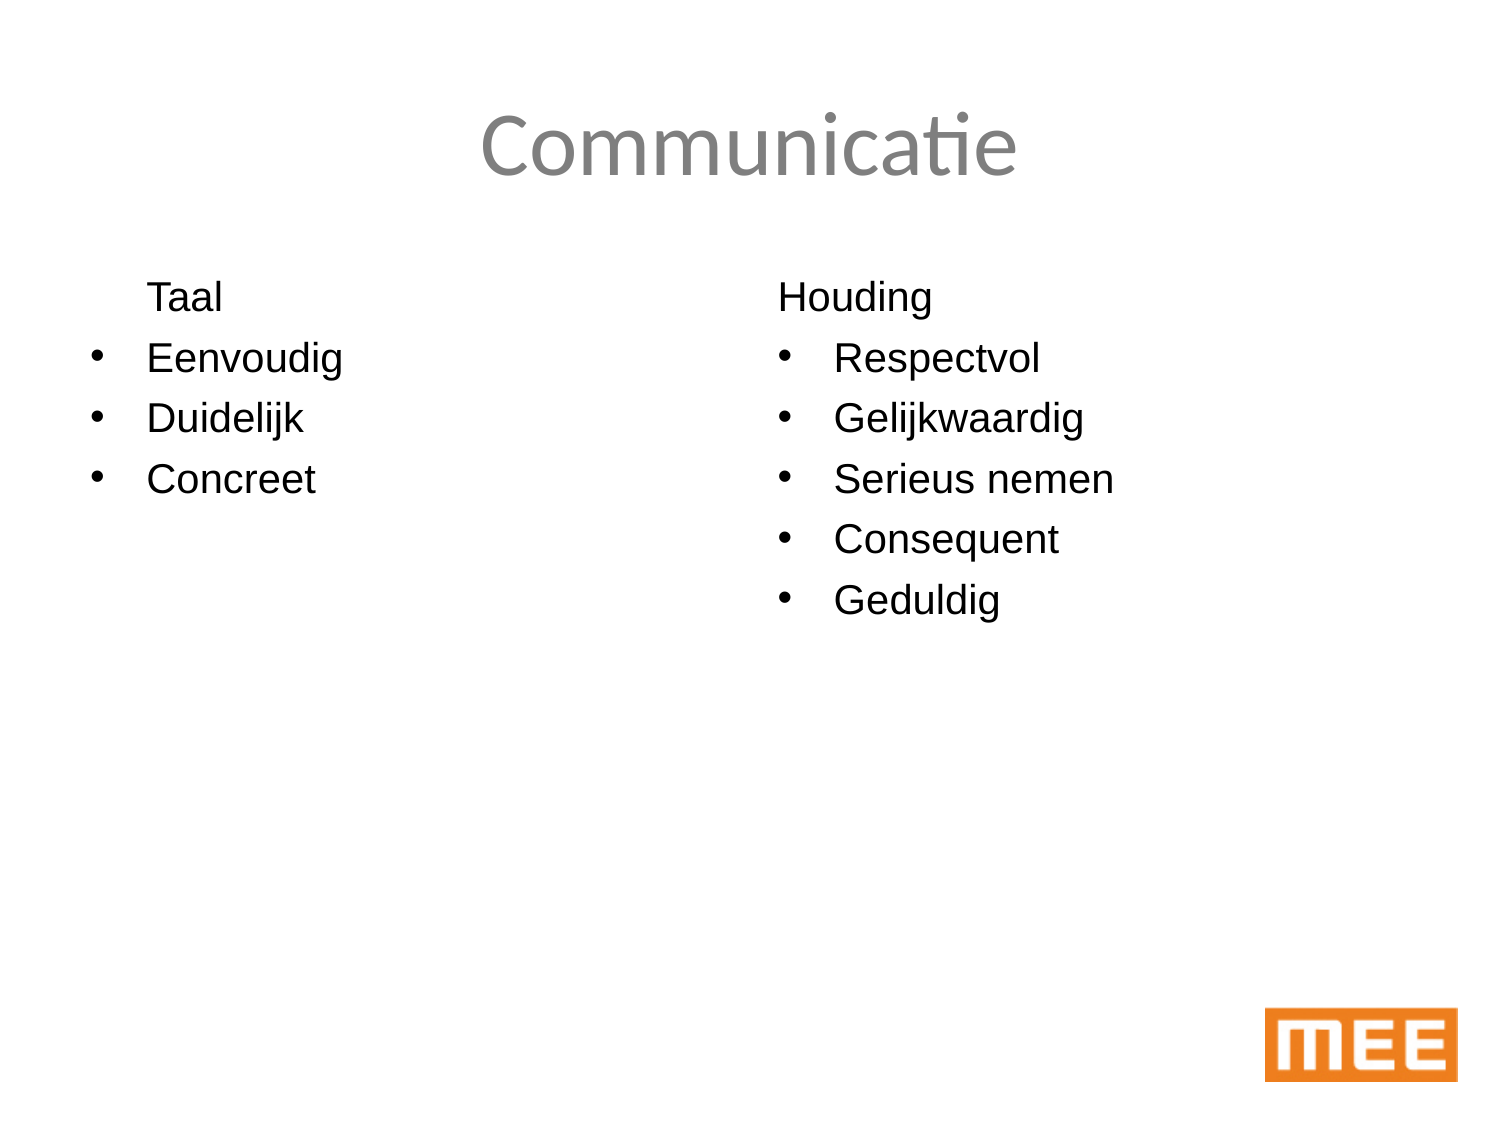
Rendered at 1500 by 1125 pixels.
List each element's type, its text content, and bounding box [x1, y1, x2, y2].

title Communicatie [75, 45, 1426, 233]
picture [1265, 1007, 1458, 1082]
list Taal Eenvoudig Duidelijk Concreet [75, 262, 738, 1005]
list Houding Respectvol Gelijkwaardig Serieus nemen Consequent Geduldig [762, 262, 1426, 1005]
